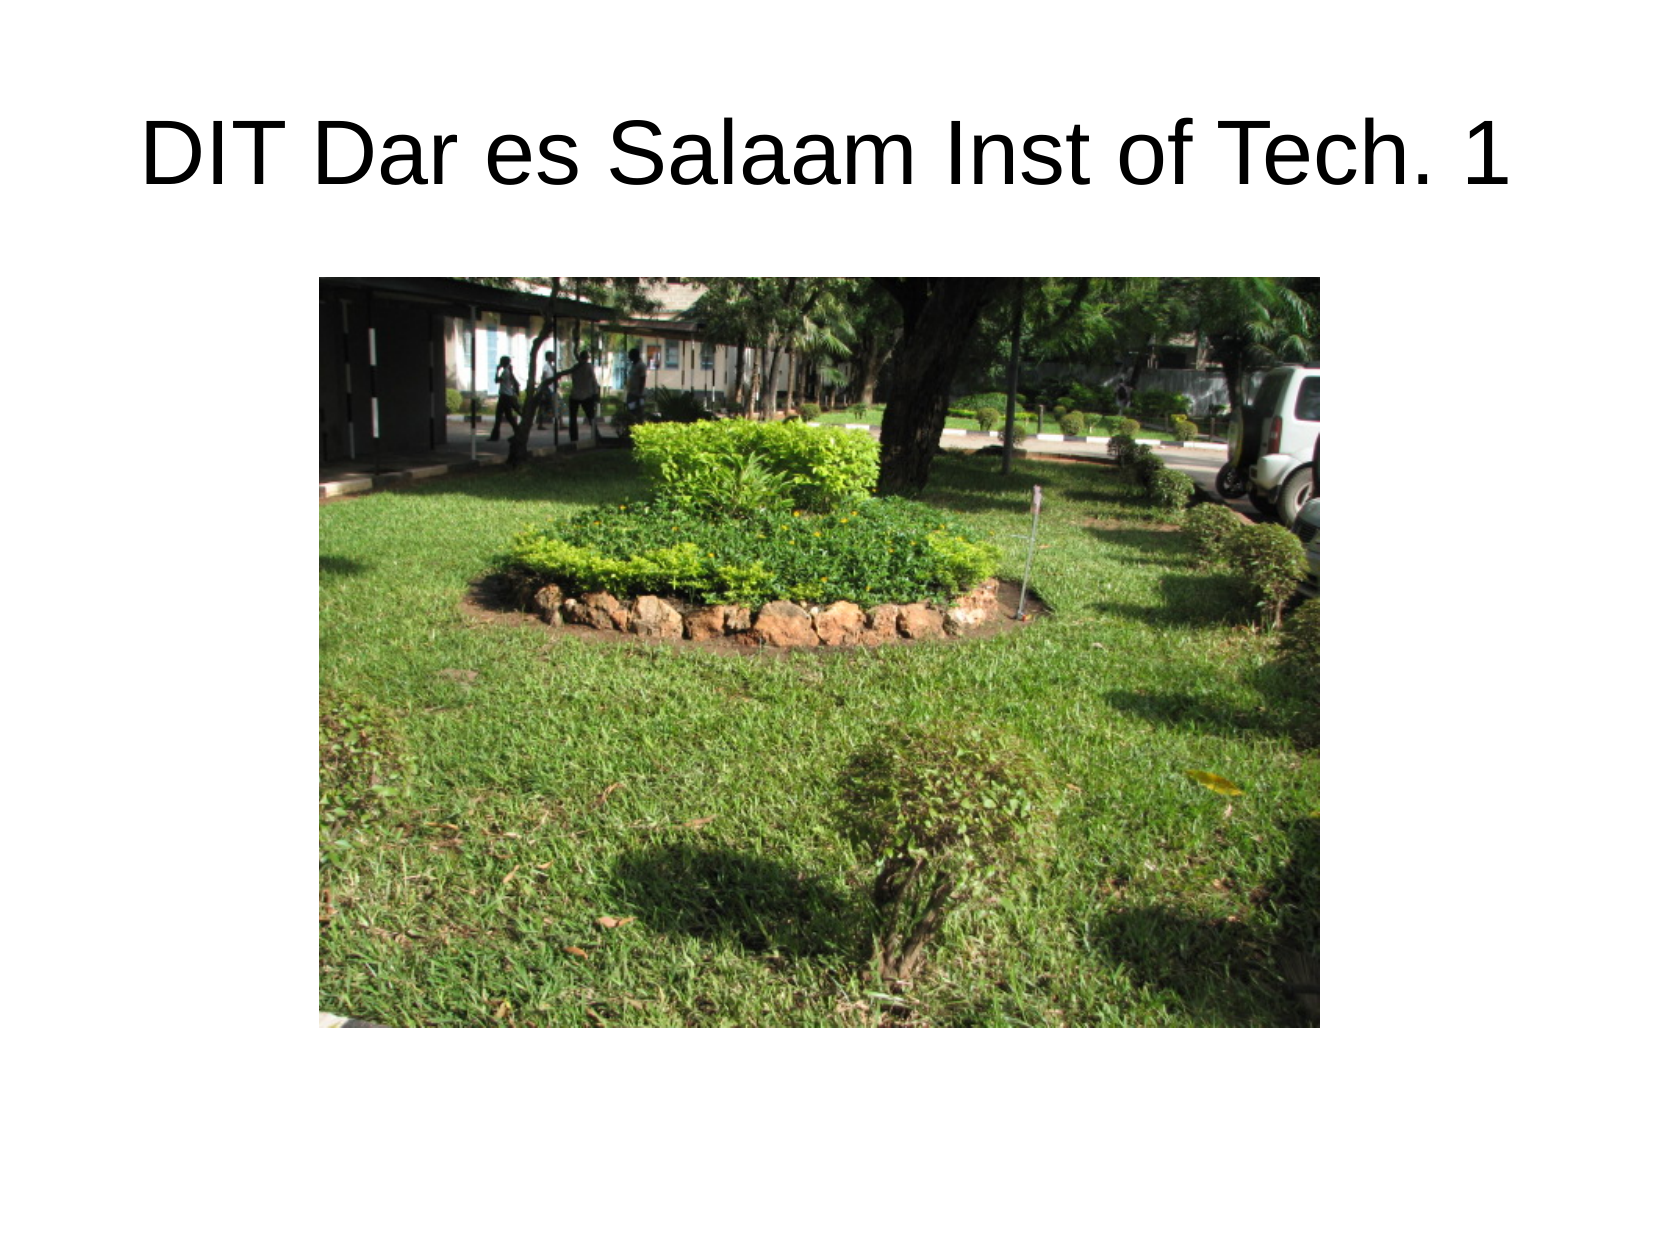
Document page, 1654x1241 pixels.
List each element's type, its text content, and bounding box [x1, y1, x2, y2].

picture [319, 277, 1320, 1028]
title DIT Dar es Salaam Inst of Tech. 1 [82, 49, 1571, 257]
